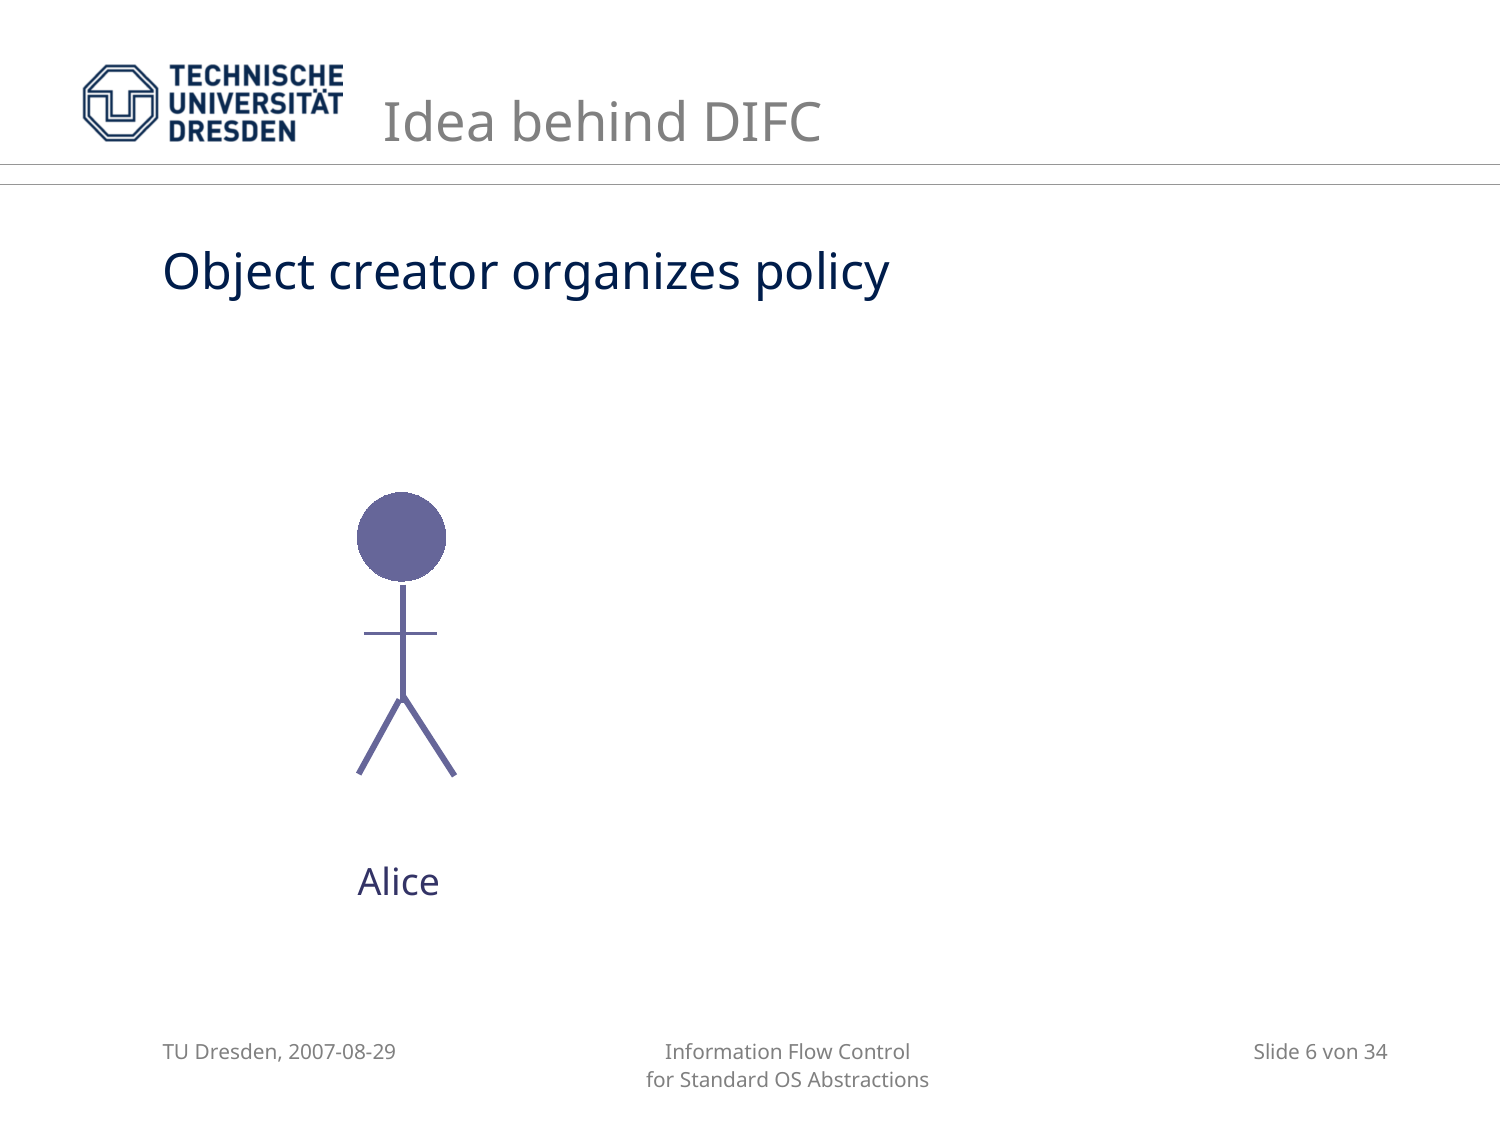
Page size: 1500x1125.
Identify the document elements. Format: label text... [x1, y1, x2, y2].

list Object creator organizes policy [162, 236, 1388, 990]
text_box Alice [342, 848, 459, 909]
title Idea behind DIFC [383, 87, 1468, 154]
picture [82, 64, 343, 142]
text_box [357, 492, 446, 582]
